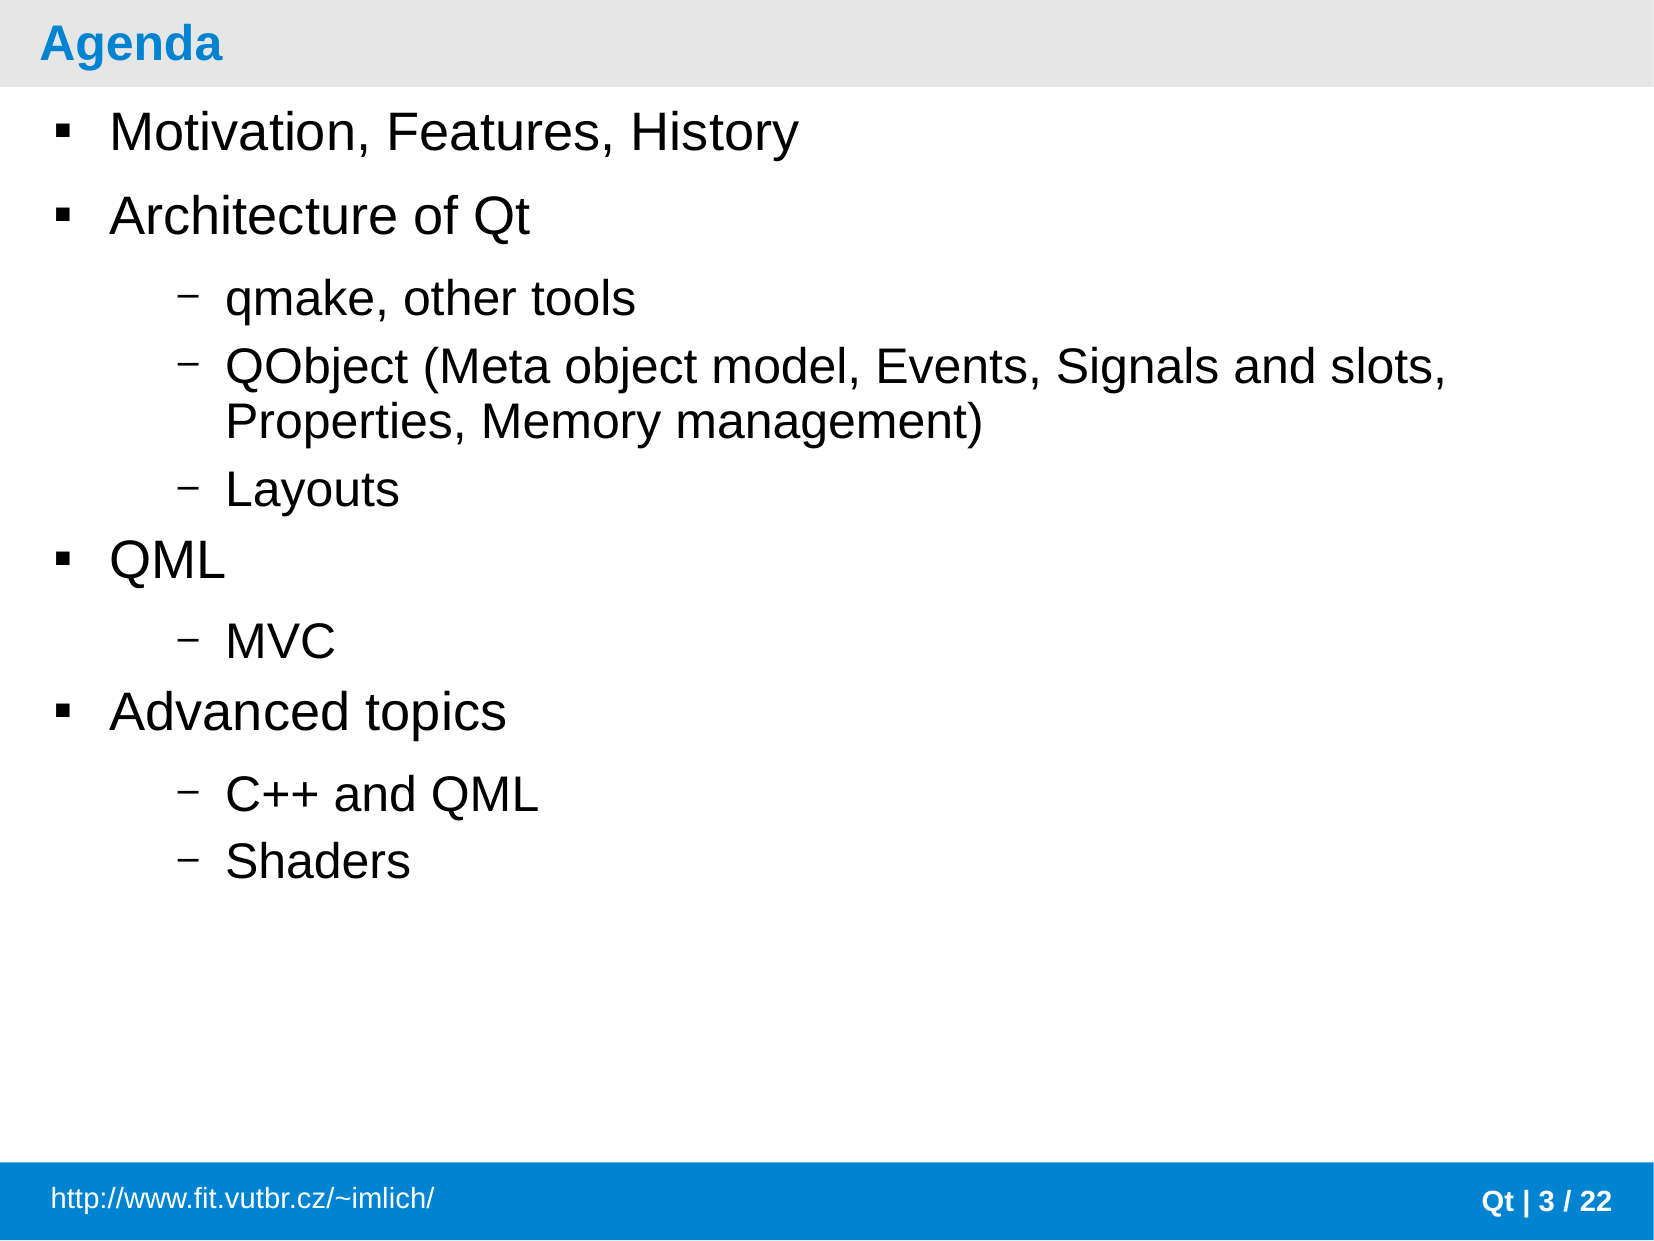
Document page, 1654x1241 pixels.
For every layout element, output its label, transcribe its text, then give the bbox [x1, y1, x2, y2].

list Motivation, Features, History Architecture of Qt qmake, other tools QObject (Meta object model, Events, Signals and slots, Properties, Memory management) Layouts QML MVC Advanced topics C++ and QML Shaders [38, 101, 1616, 1126]
title Agenda [39, 5, 1615, 81]
